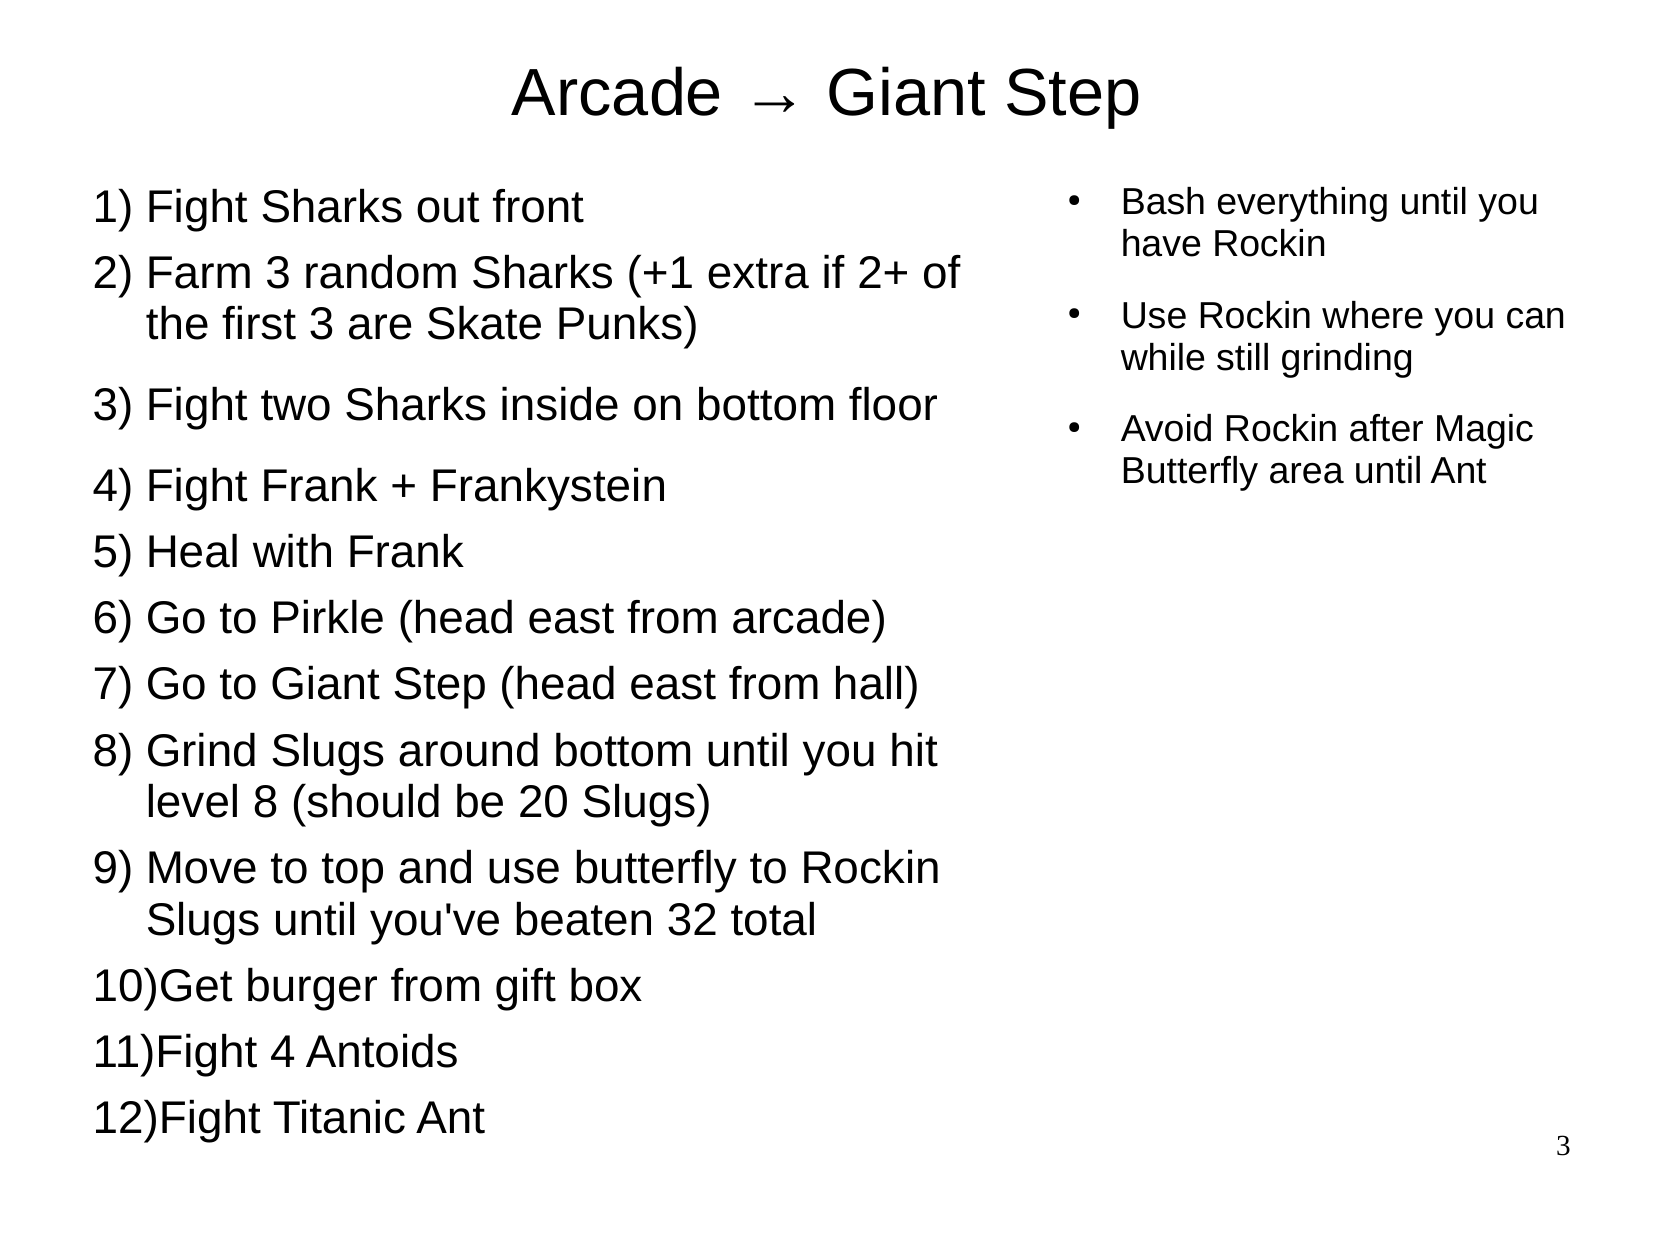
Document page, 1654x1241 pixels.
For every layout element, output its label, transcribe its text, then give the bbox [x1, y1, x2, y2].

list Bash everything until you have Rockin Use Rockin where you can while still grinding Avoid Rockin after Magic Butterfly area until Ant [1050, 180, 1572, 1156]
list Fight Sharks out front Farm 3 random Sharks (+1 extra if 2+ of the first 3 are Skate Punks) Fight two Sharks inside on bottom floor Fight Frank + Frankystein Heal with Frank Go to Pirkle (head east from arcade) Go to Giant Step (head east from hall) Grind Slugs around bottom until you hit level 8 (should be 20 Slugs) Move to top and use butterfly to Rockin Slugs until you've beaten 32 total Get burger from gift box Fight 4 Antoids Fight Titanic Ant [75, 180, 991, 1156]
title Arcade → Giant Step [82, 49, 1571, 136]
